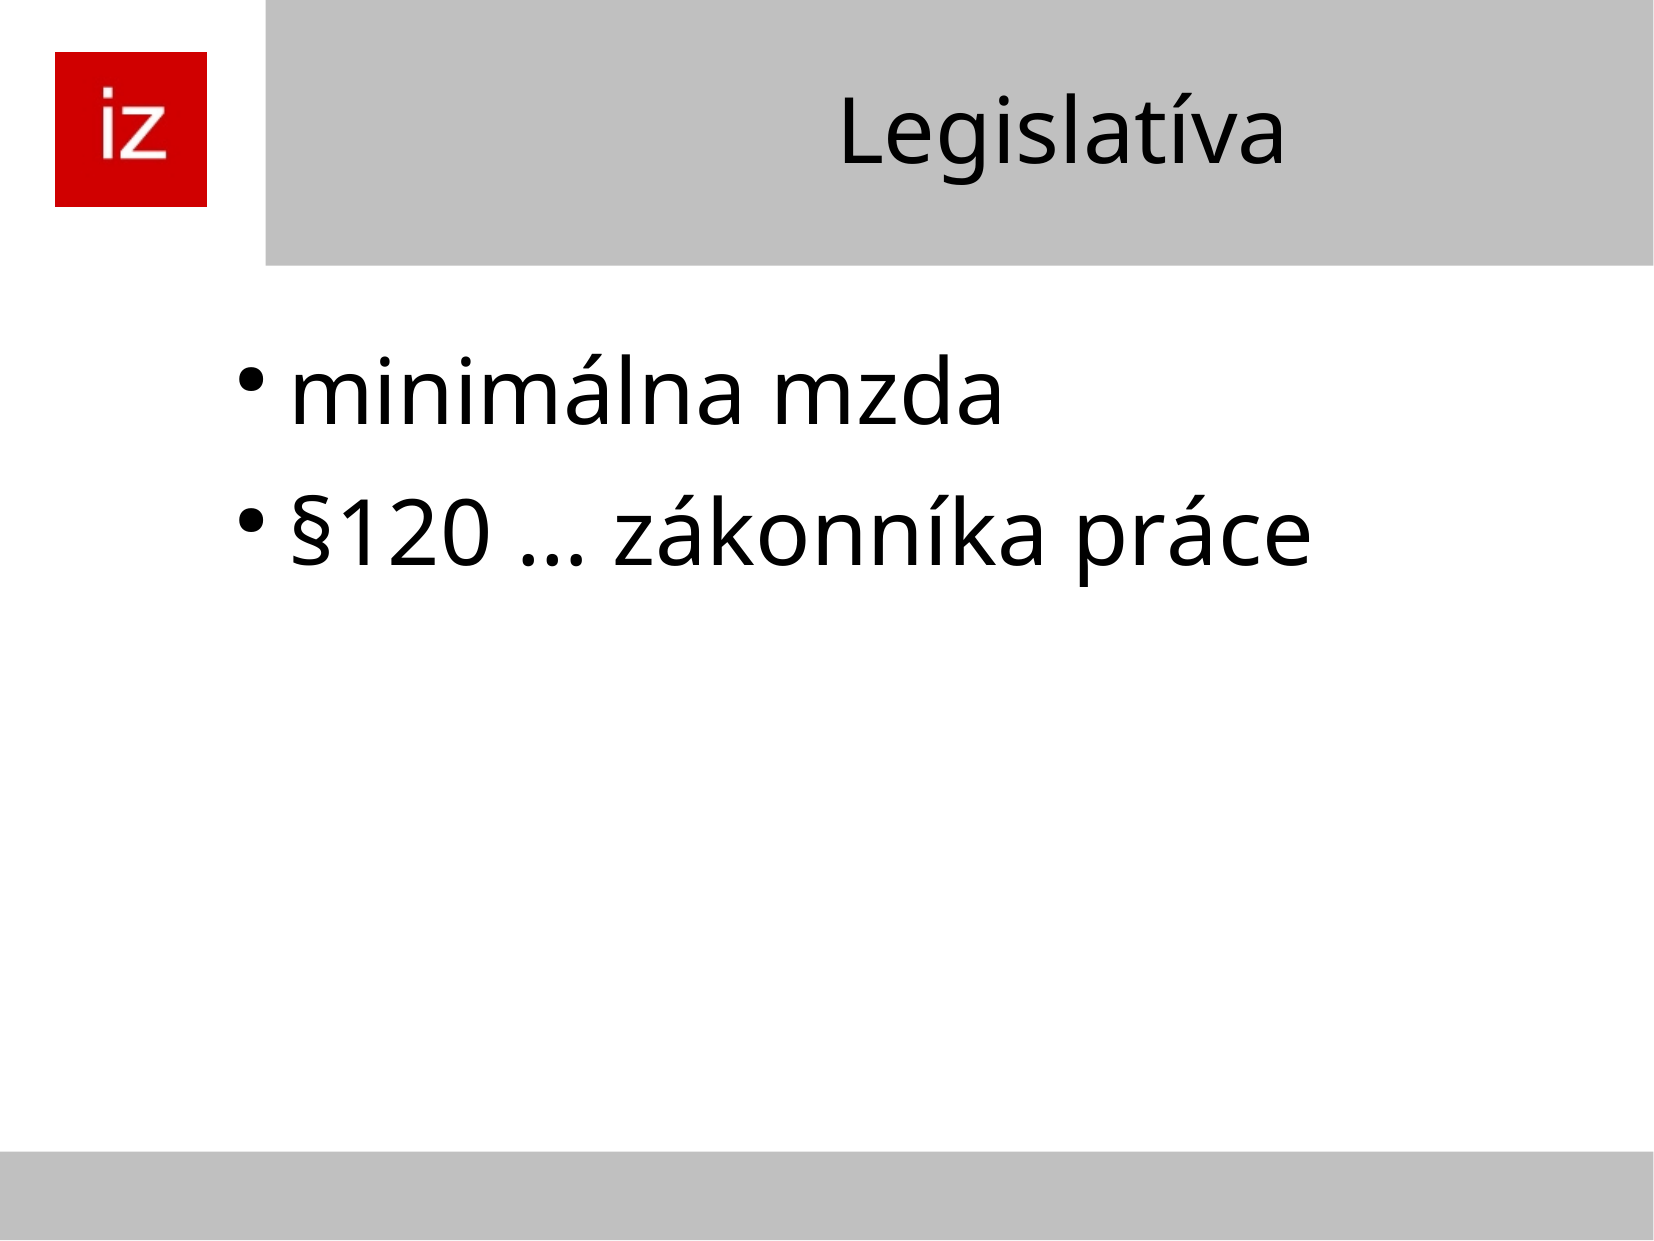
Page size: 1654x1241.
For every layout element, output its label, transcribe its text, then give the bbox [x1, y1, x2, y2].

picture [55, 52, 207, 207]
list minimálna mzda §120 … zákonníka práce [121, 344, 1533, 1126]
title Legislatíva [561, 29, 1565, 237]
